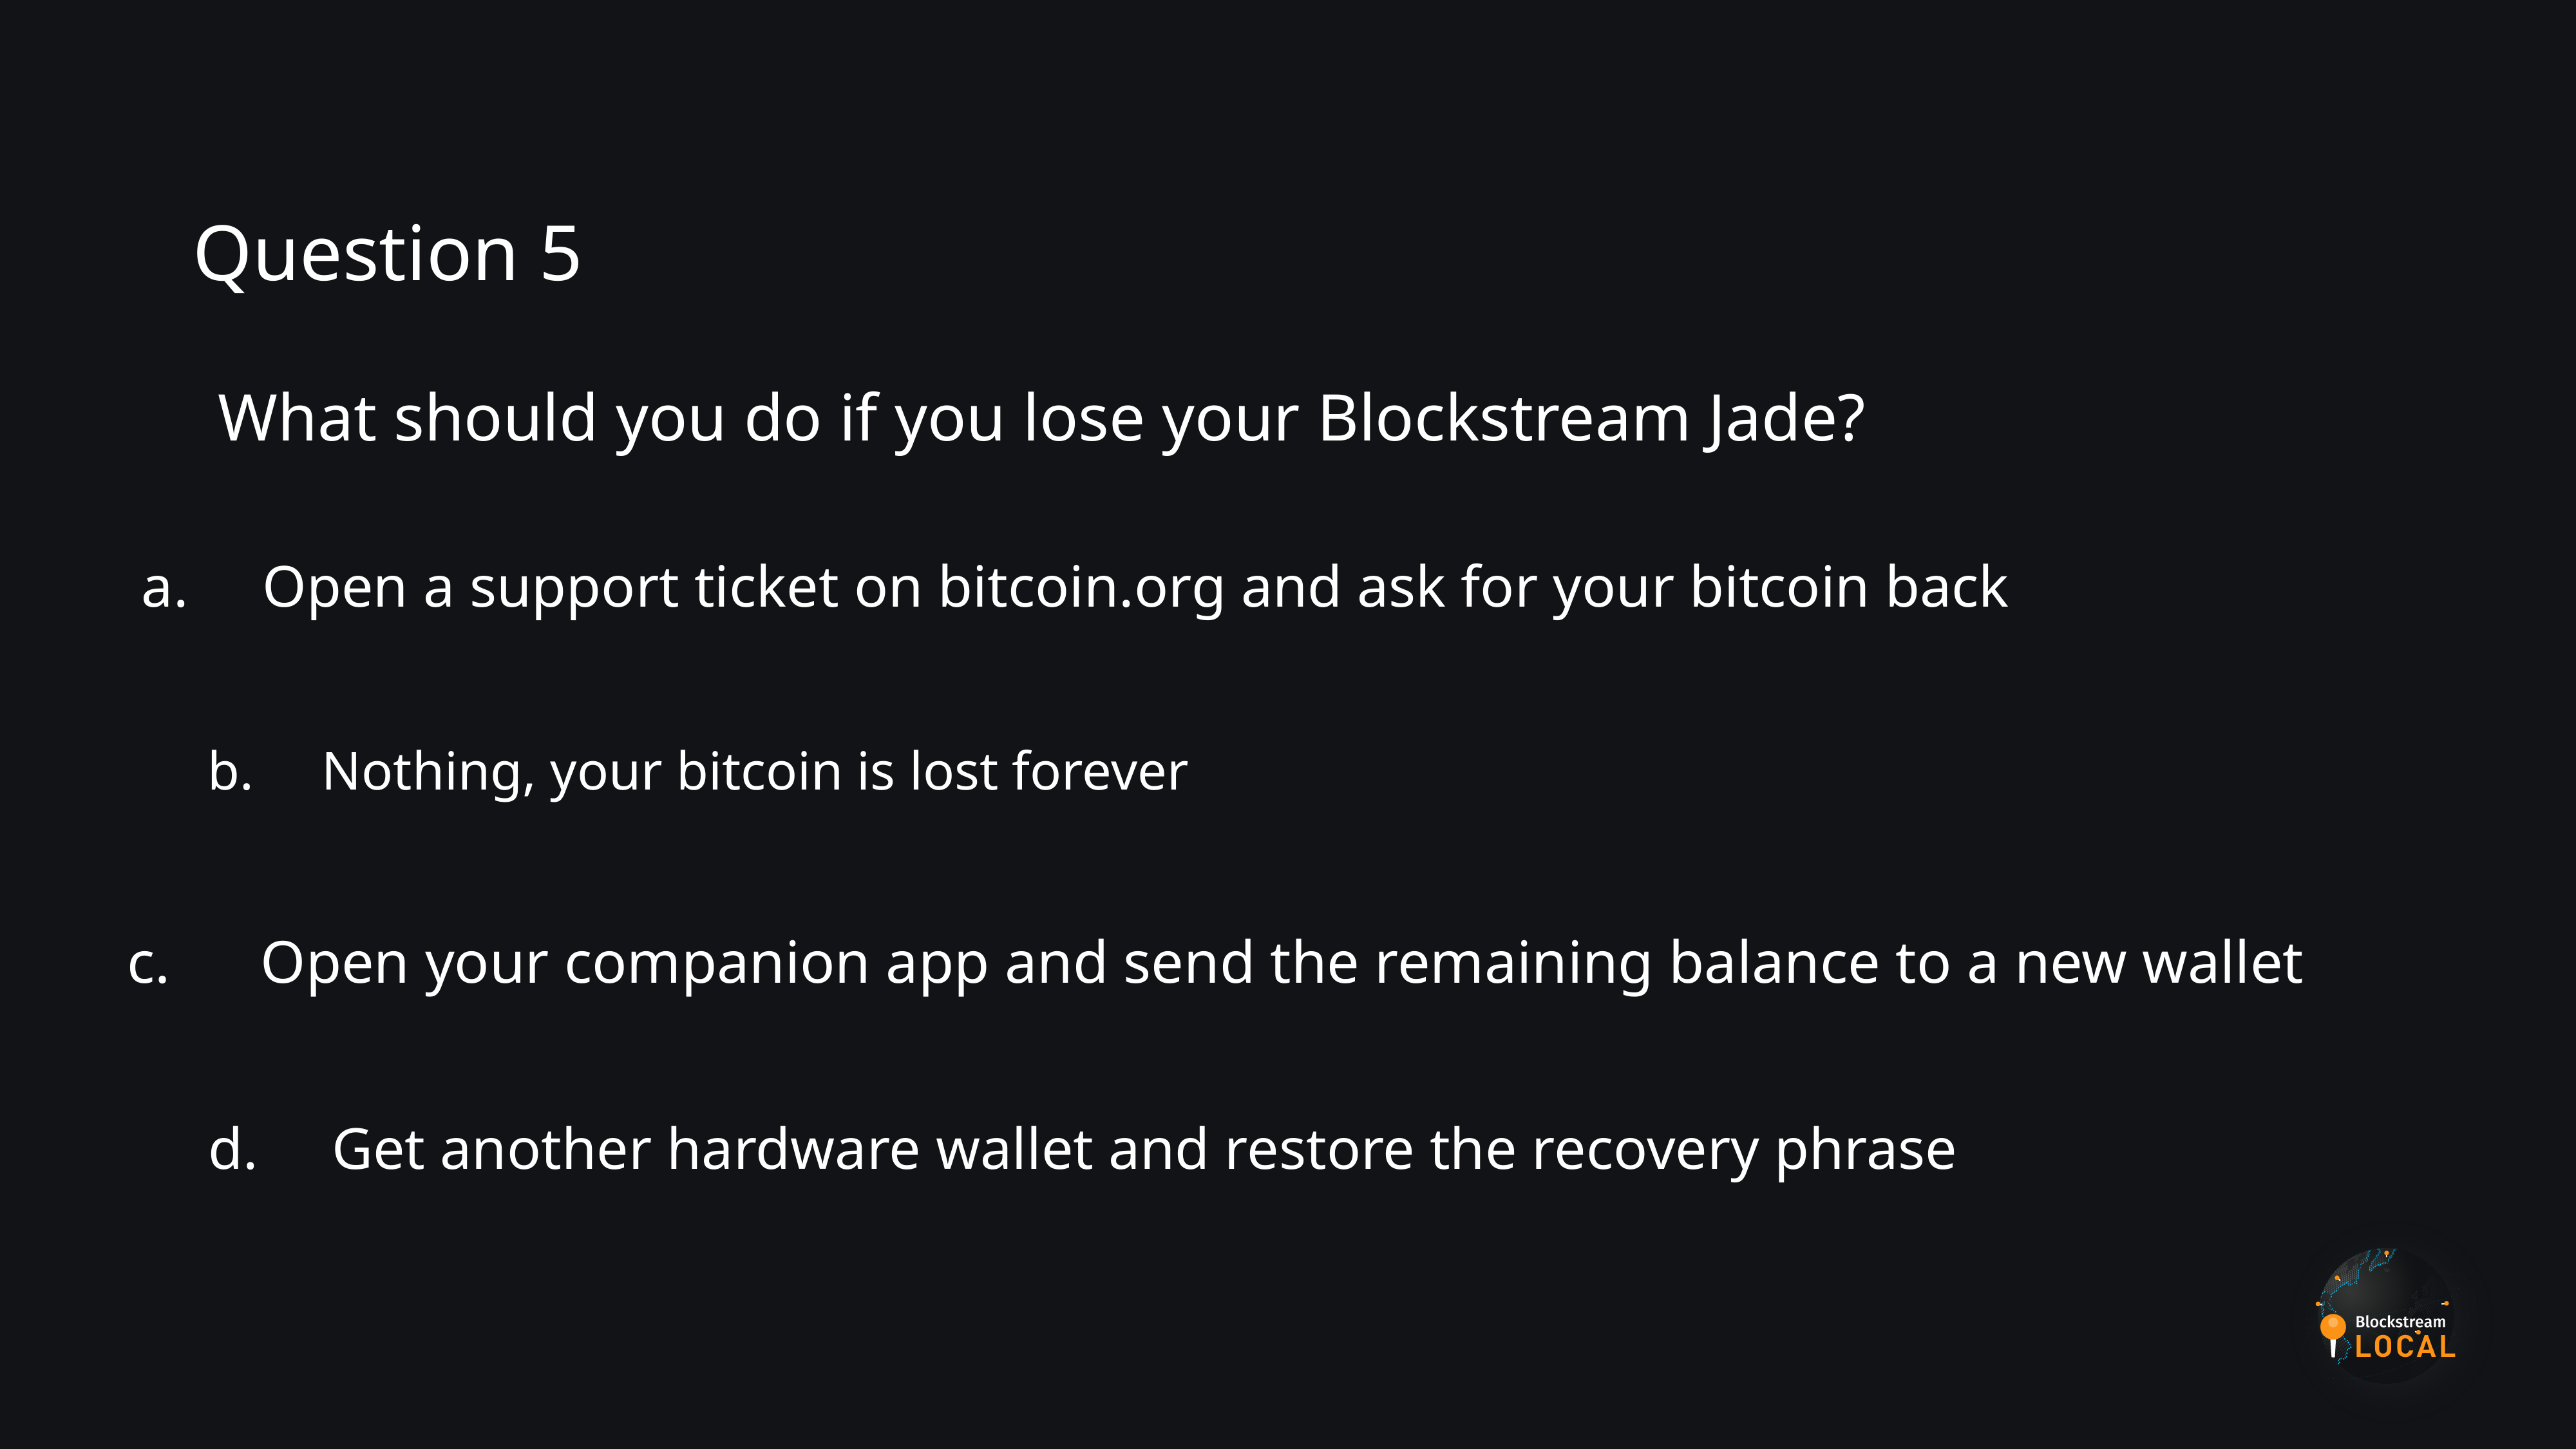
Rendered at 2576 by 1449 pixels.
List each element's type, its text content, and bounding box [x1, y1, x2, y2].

list Question 5 [180, 188, 1688, 314]
text_box What should you do if you lose your Blockstream Jade? [114, 361, 1971, 486]
picture [2253, 1180, 2523, 1449]
text_box b. Nothing, your bitcoin is lost forever [0, 723, 1439, 848]
text_box c. Open your companion app and send the remaining balance to a new wallet [108, 910, 2325, 1036]
text_box d. Get another hardware wallet and restore the recovery phrase [189, 1097, 1979, 1223]
text_box a. Open a support ticket on bitcoin.org and ask for your bitcoin back [122, 535, 2031, 660]
